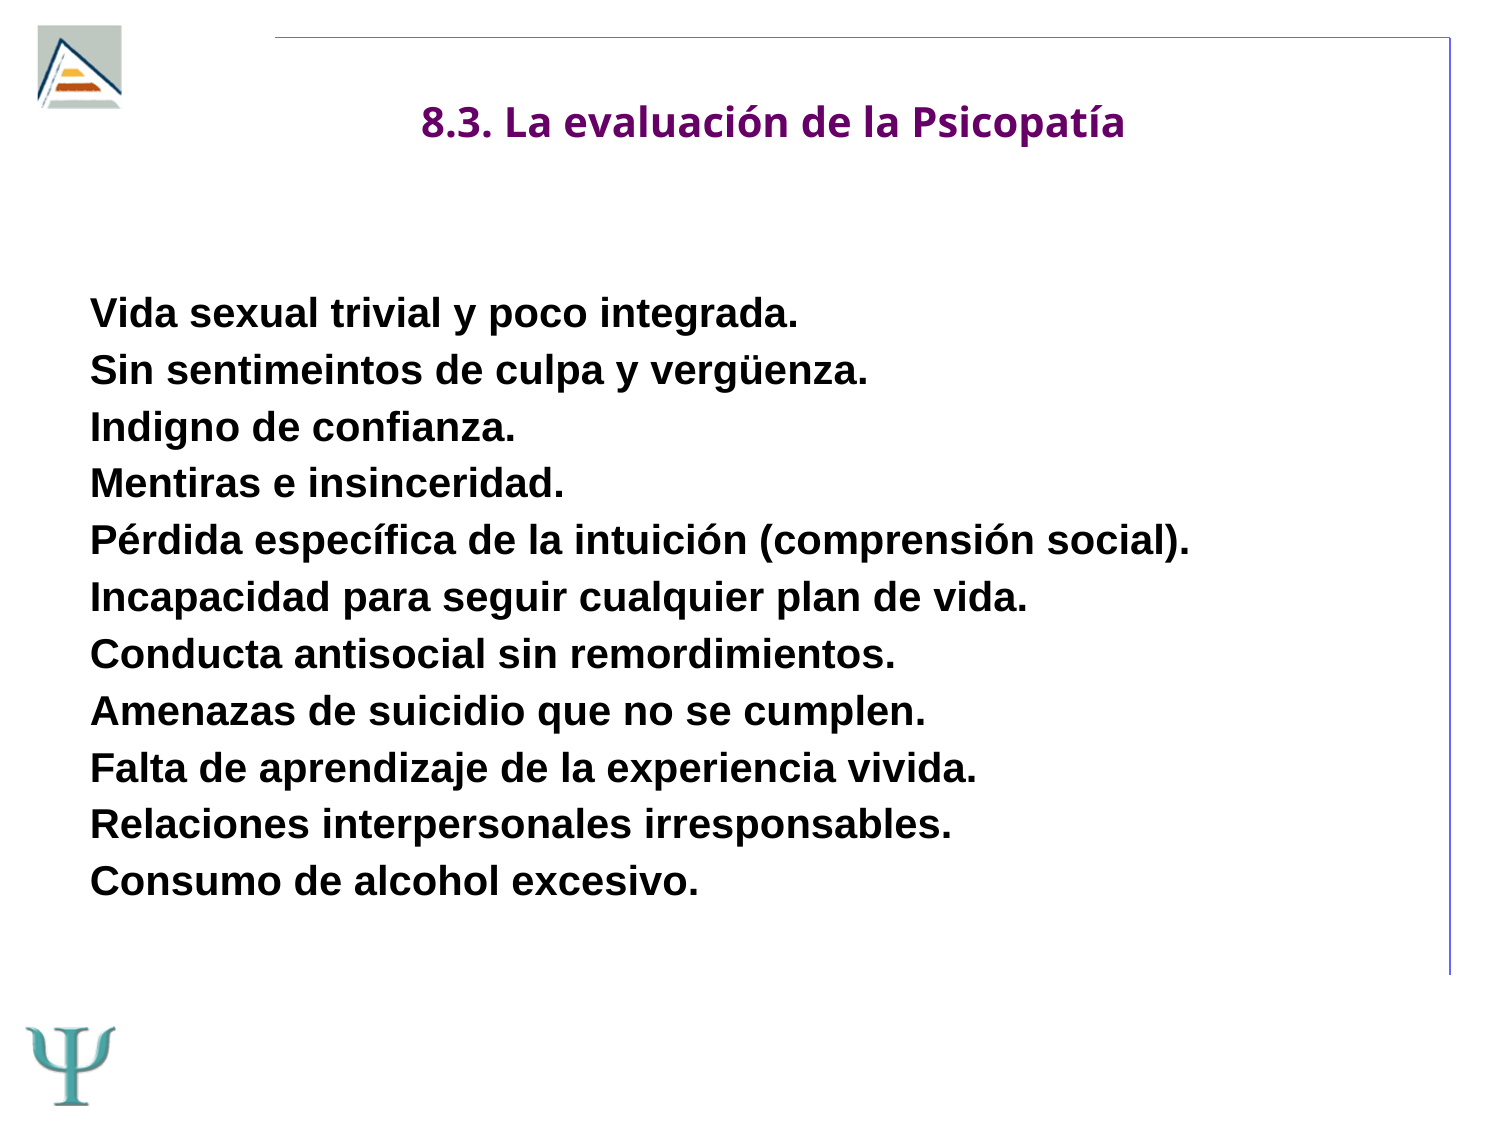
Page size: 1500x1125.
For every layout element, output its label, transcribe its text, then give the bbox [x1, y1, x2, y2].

picture [24, 1024, 75, 1106]
title 8.3. La evaluación de la Psicopatía [147, 74, 1400, 168]
picture [37, 24, 122, 109]
list Vida sexual trivial y poco integrada. Sin sentimeintos de culpa y vergüenza. Indigno de confianza. Mentiras e insinceridad. Pérdida específica de la intuición (comprensión social). Incapacidad para seguir cualquier plan de vida. Conducta antisocial sin remordimientos. Amenazas de suicidio que no se cumplen. Falta de aprendizaje de la experiencia vivida. Relaciones interpersonales irresponsables. Consumo de alcohol excesivo. [75, 224, 1426, 1113]
